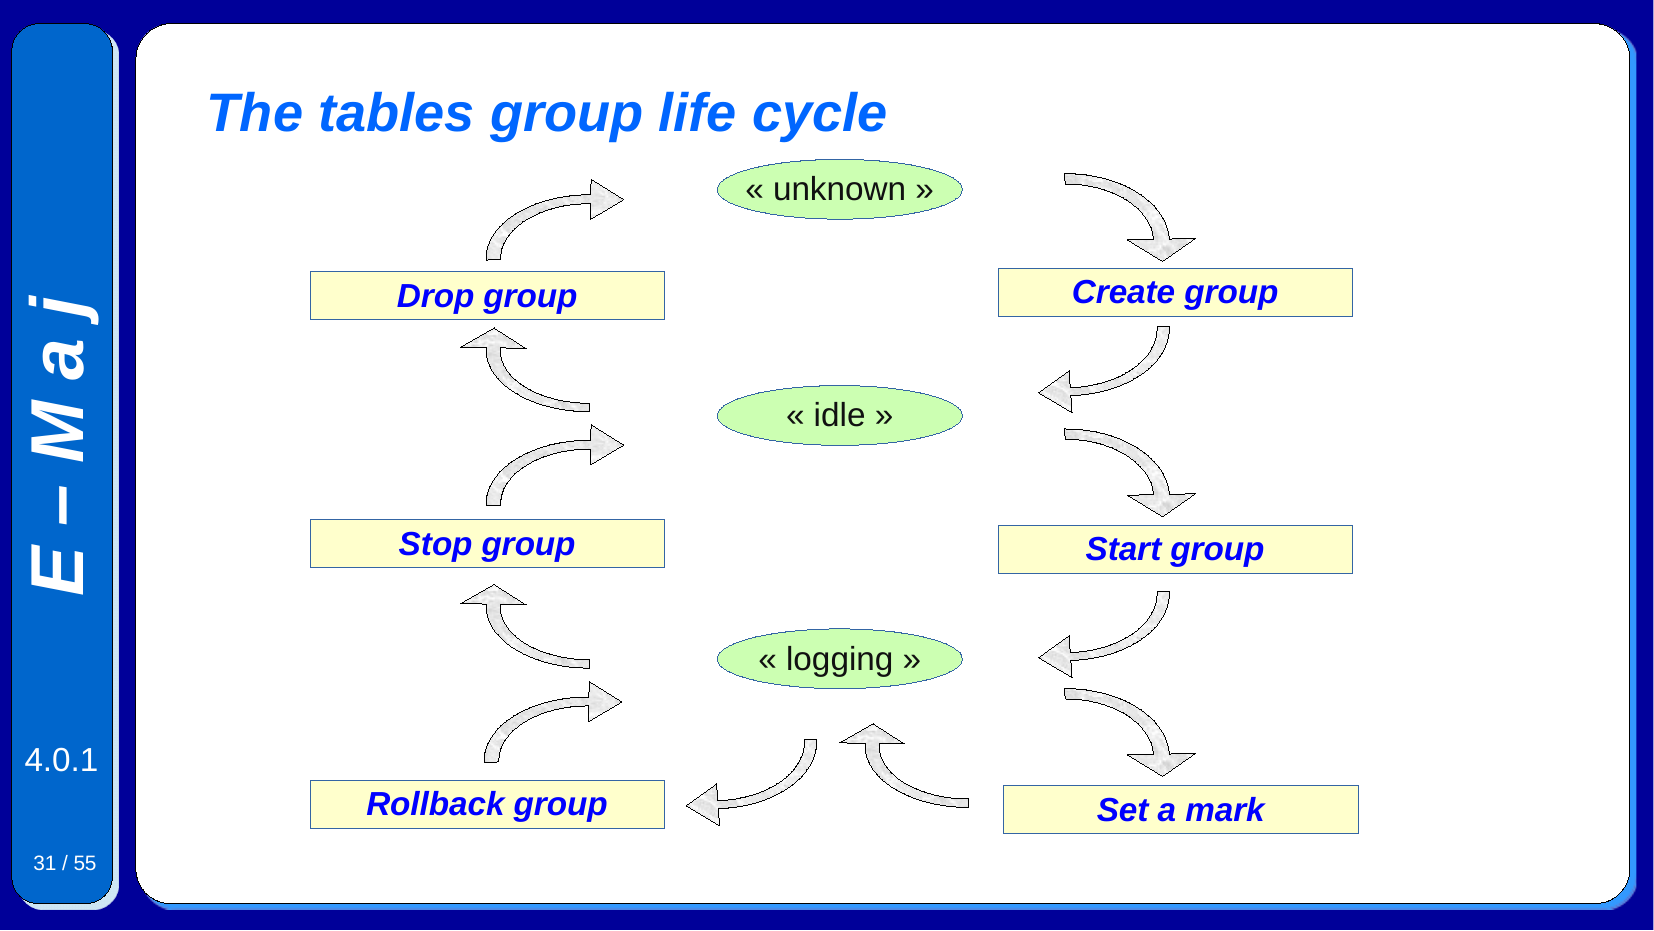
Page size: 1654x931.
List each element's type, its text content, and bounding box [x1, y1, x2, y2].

text_box [1038, 591, 1170, 678]
text_box [460, 584, 590, 669]
text_box [486, 424, 624, 506]
text_box « idle » [717, 385, 963, 446]
text_box Set a mark [1003, 785, 1359, 834]
text_box Start group [998, 525, 1353, 574]
text_box [460, 327, 590, 412]
text_box [1064, 688, 1196, 777]
text_box [1064, 428, 1196, 517]
text_box [1038, 326, 1170, 413]
text_box Drop group [310, 271, 665, 320]
text_box « unknown » [717, 159, 963, 220]
text_box Create group [998, 268, 1353, 317]
text_box Stop group [310, 519, 665, 568]
text_box [1064, 173, 1196, 262]
text_box Rollback group [310, 780, 665, 829]
text_box [686, 739, 817, 826]
text_box « logging » [717, 628, 963, 689]
text_box [484, 681, 622, 763]
text_box [839, 723, 969, 808]
title The tables group life cycle [206, 34, 1593, 191]
text_box [486, 179, 624, 261]
